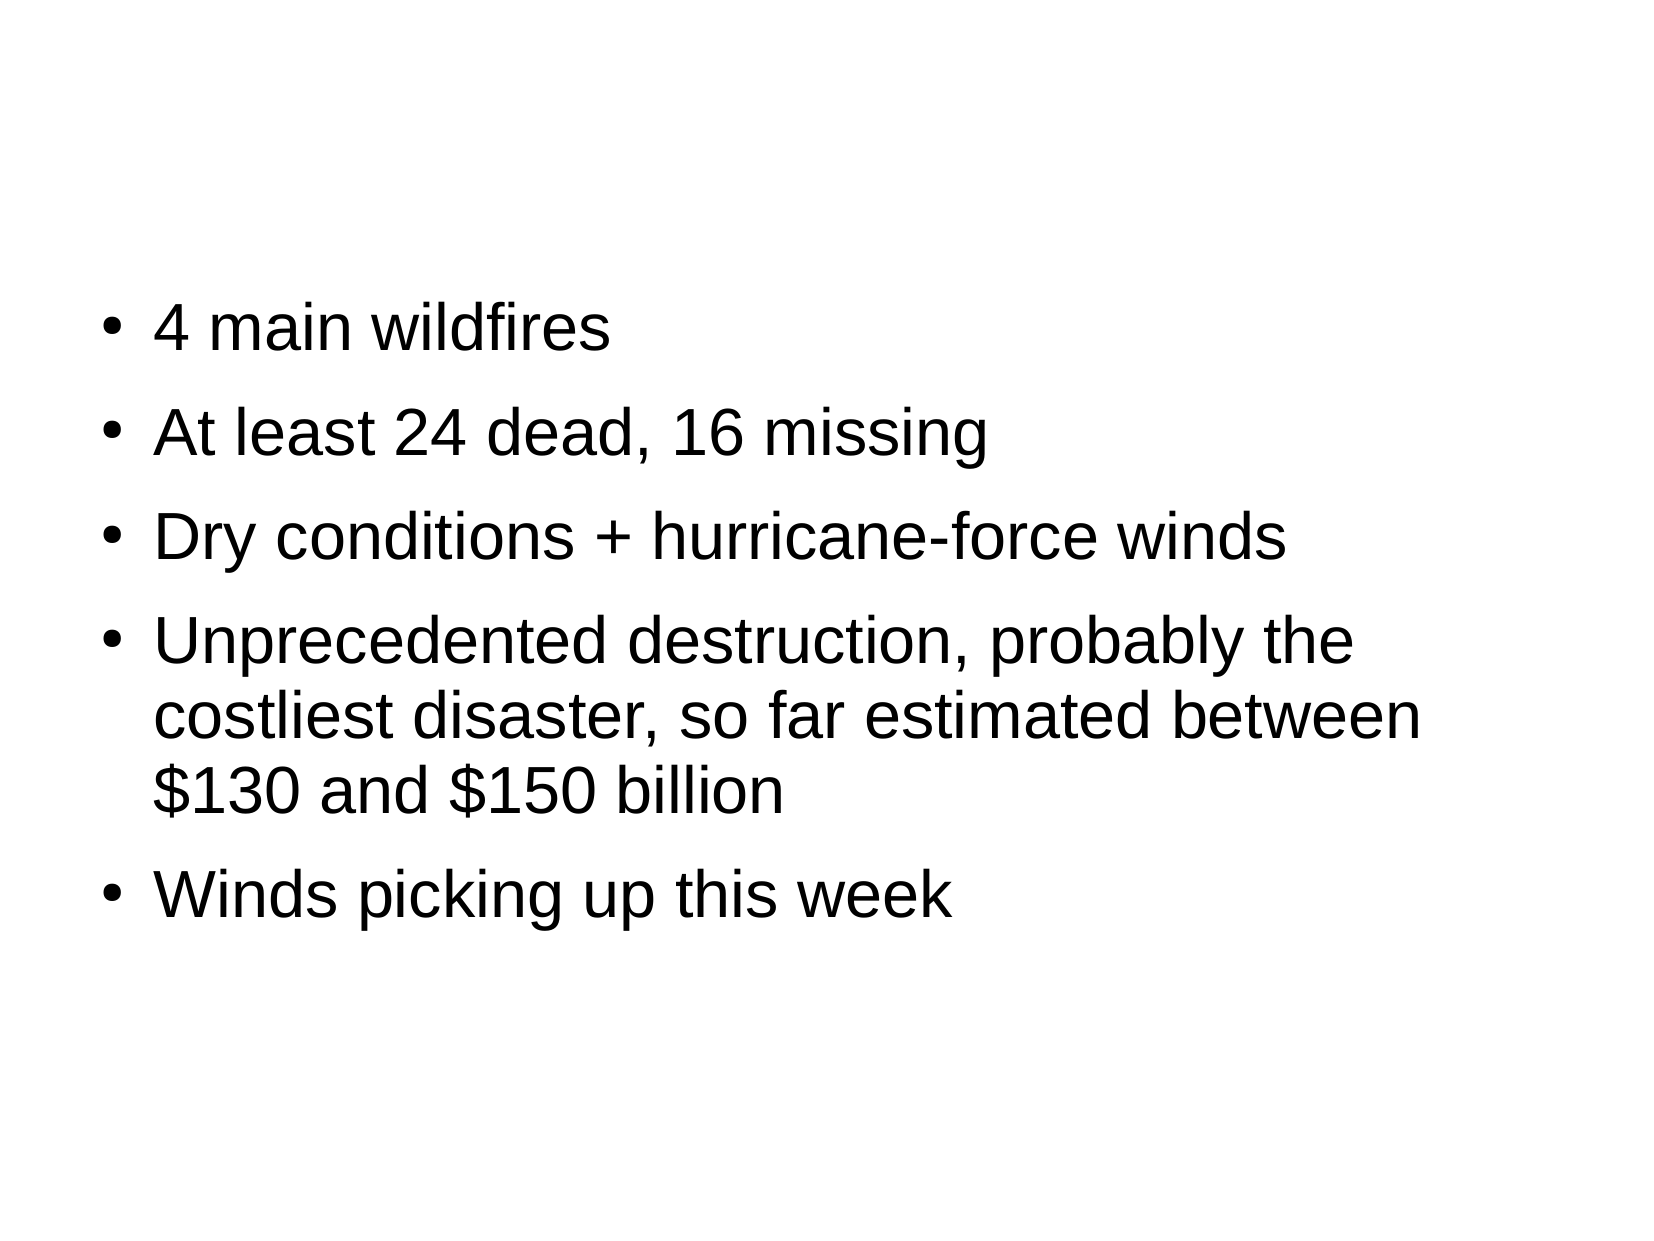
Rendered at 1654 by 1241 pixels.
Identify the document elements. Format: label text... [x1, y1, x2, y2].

list 4 main wildfires At least 24 dead, 16 missing Dry conditions + hurricane-force winds Unprecedented destruction, probably the costliest disaster, so far estimated between $130 and $150 billion Winds picking up this week [82, 290, 1571, 1109]
